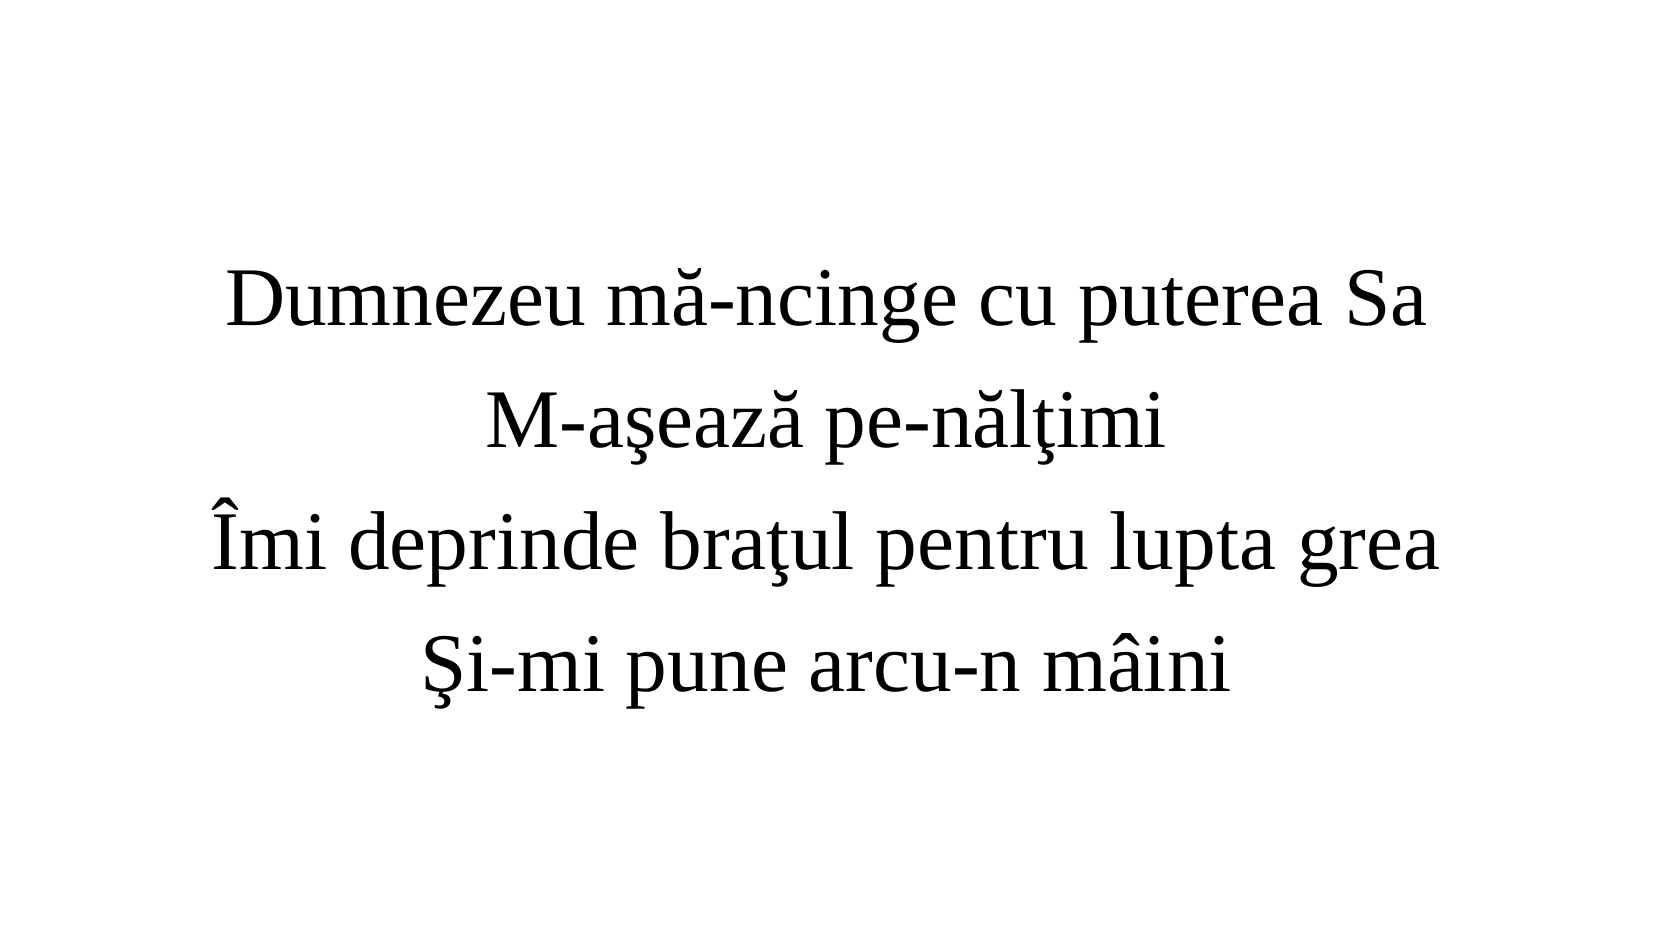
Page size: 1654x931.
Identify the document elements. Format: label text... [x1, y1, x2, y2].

subtitle Dumnezeu mă-ncinge cu puterea Sa M-aşează pe-nălţimi Îmi deprinde braţul pentru lupta grea Şi-mi pune arcu-n mâini [118, 238, 1536, 712]
